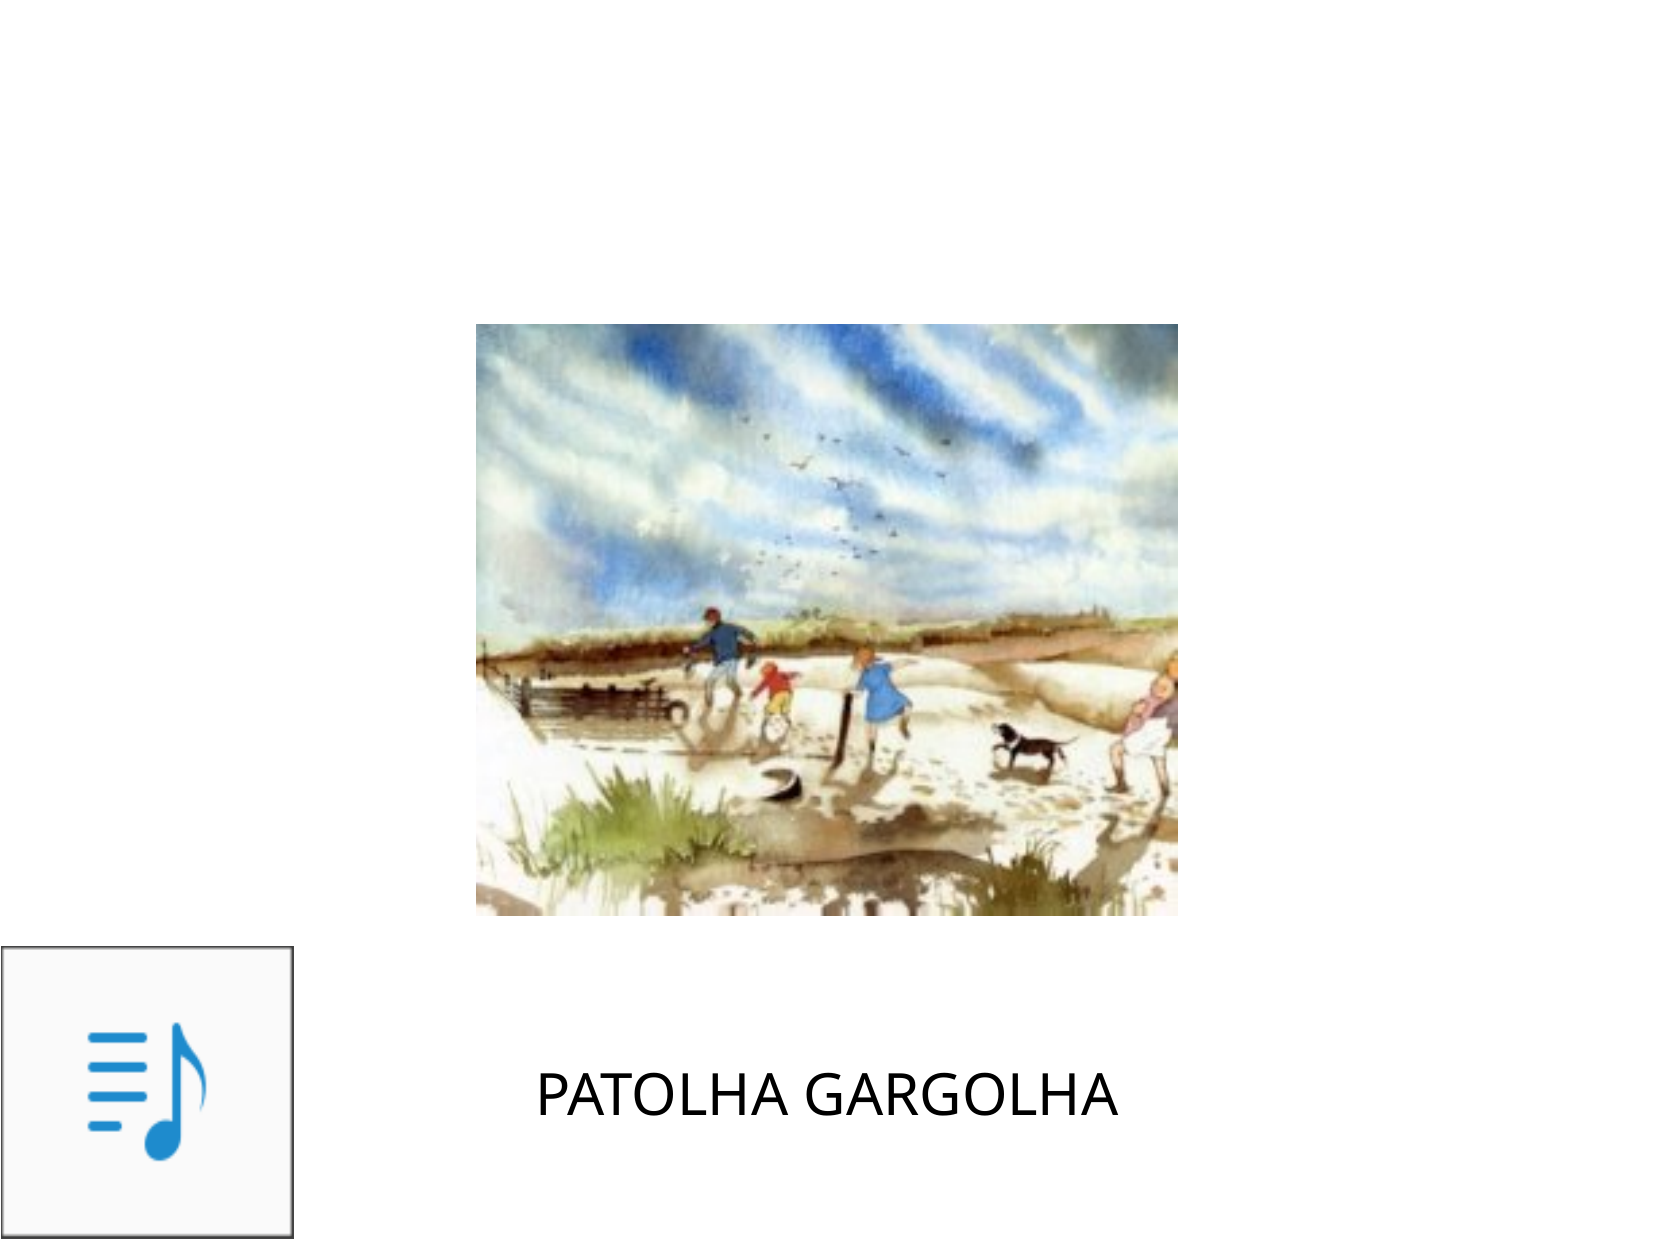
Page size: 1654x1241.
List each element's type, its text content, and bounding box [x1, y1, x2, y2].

text_box PATOLHA GARGOLHA [296, 945, 1654, 1241]
text_box [0, 944, 296, 1241]
picture [476, 324, 1178, 916]
